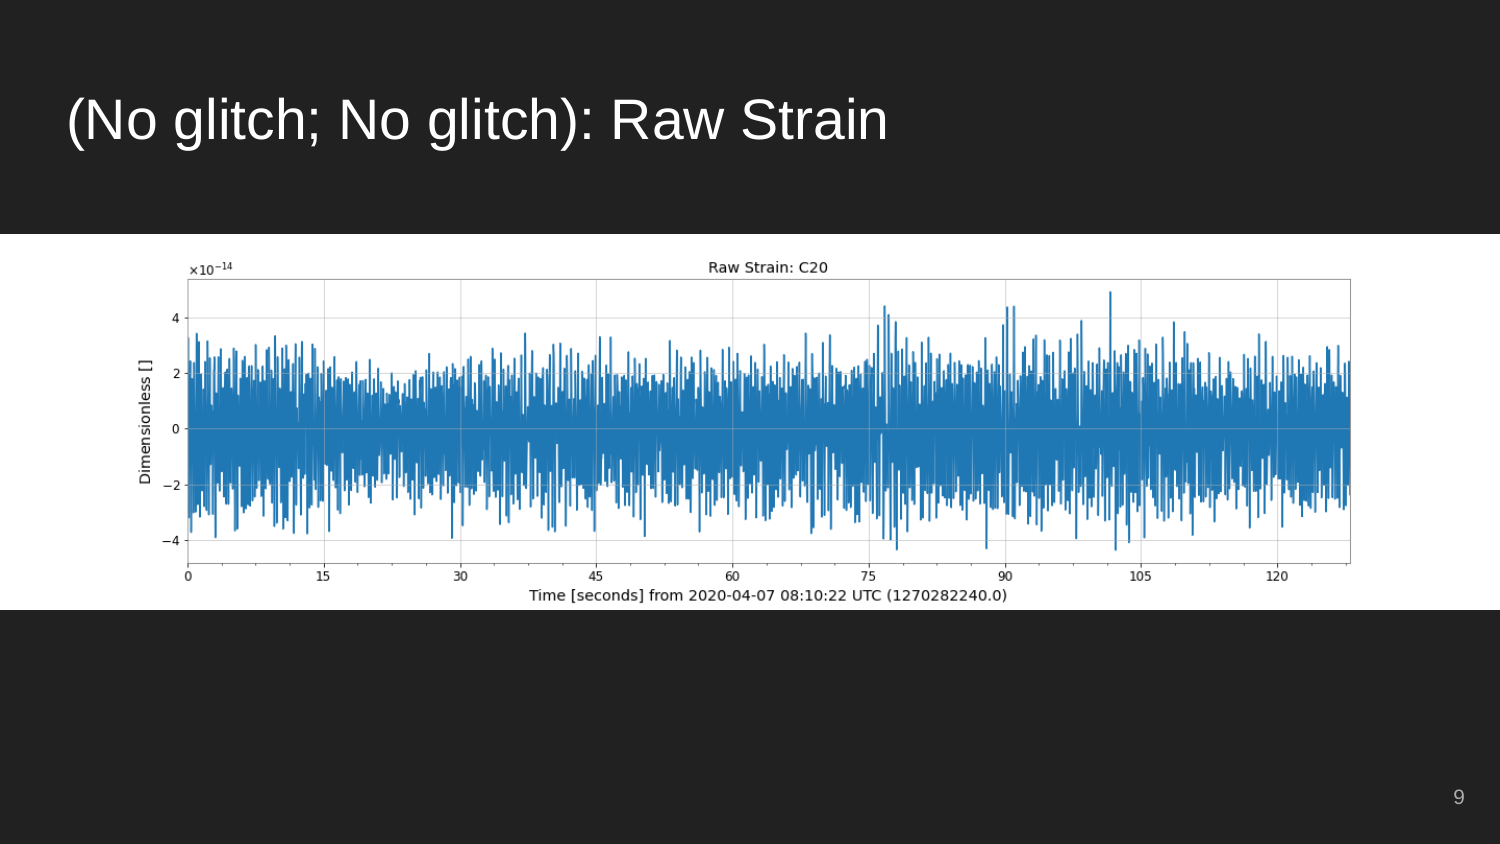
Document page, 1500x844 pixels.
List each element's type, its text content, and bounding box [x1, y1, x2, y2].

slide_number <number> [1389, 764, 1480, 830]
picture [0, 234, 1500, 610]
title (No glitch; No glitch): Raw Strain [51, 72, 1449, 167]
